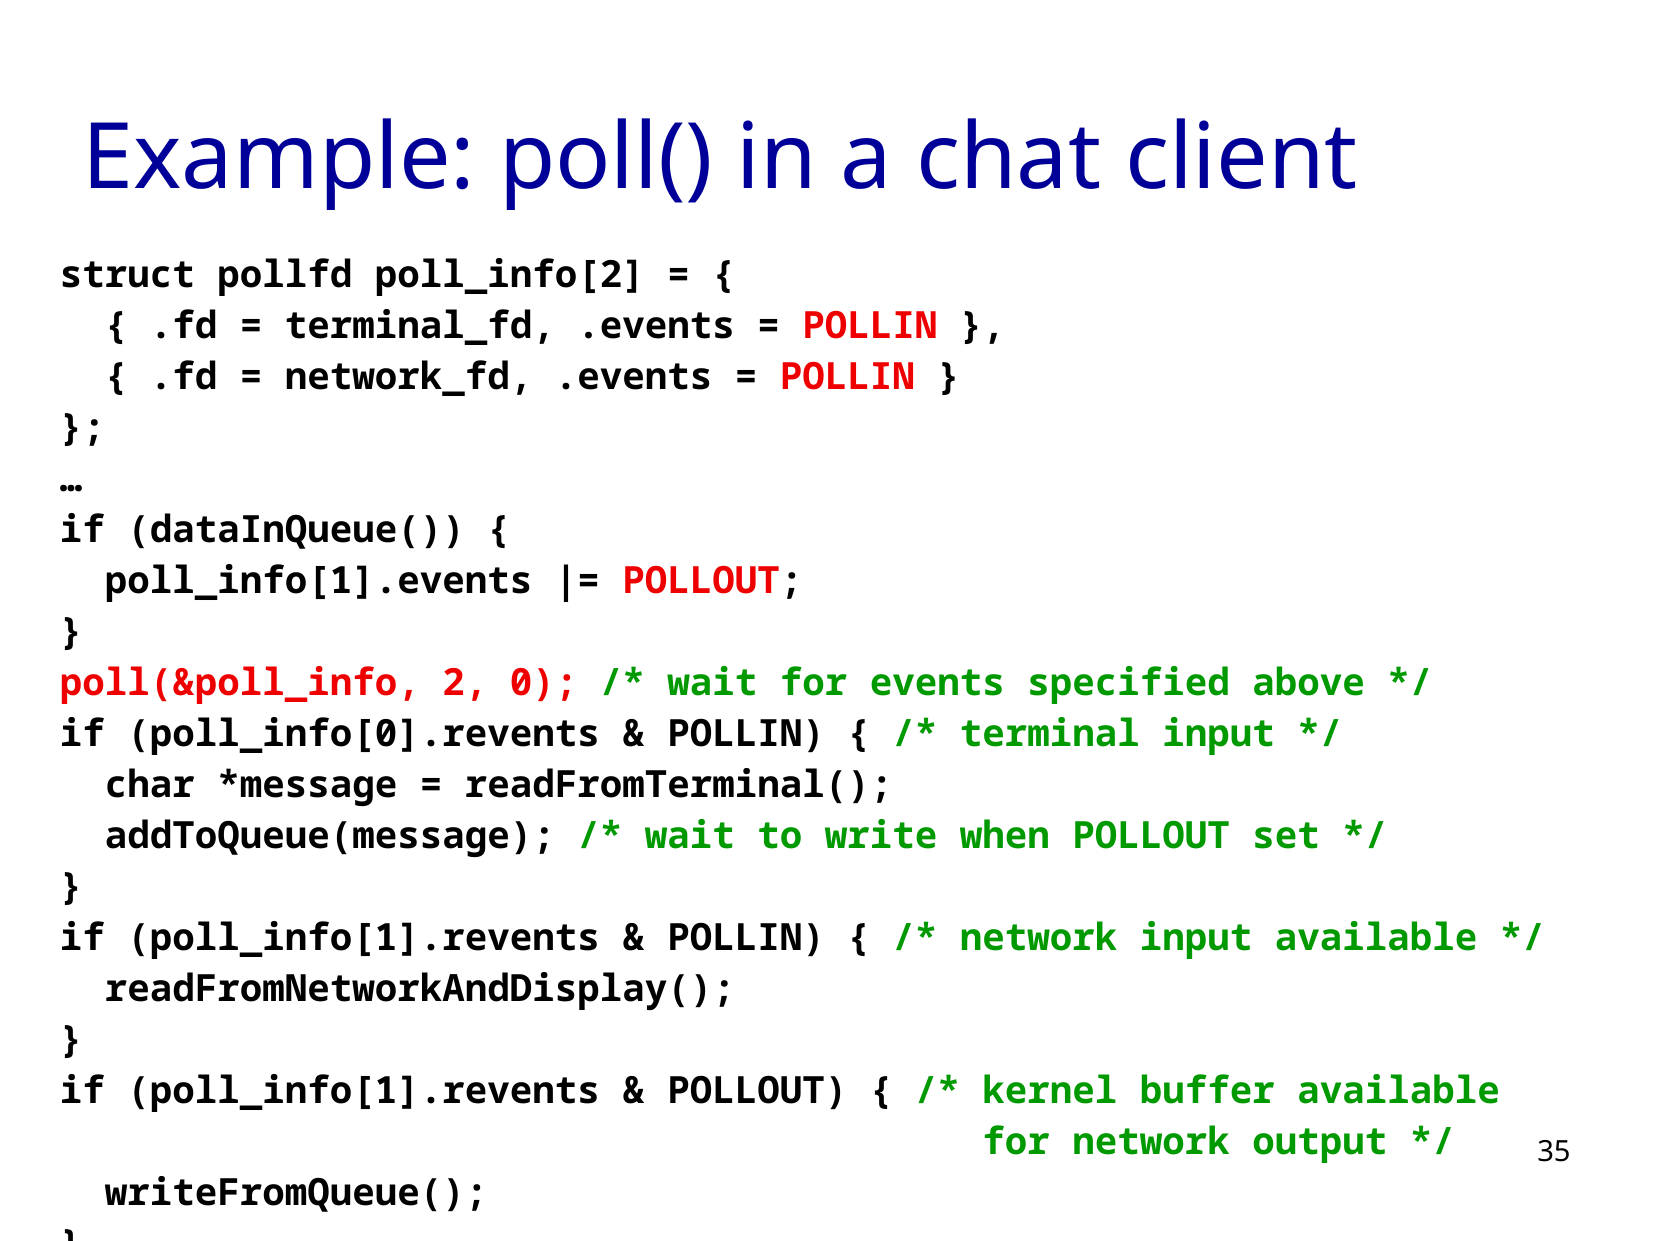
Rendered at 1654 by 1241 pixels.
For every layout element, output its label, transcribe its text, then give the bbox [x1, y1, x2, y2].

title Example: poll() in a chat client [82, 49, 1571, 240]
text_box struct pollfd poll_info[2] = { { .fd = terminal_fd, .events = POLLIN }, { .fd = network_fd, .events = POLLIN } }; … if (dataInQueue()) { poll_info[1].events |= POLLOUT; } poll(&poll_info, 2, 0); /* wait for events specified above */ if (poll_info[0].revents & POLLIN) { /* terminal input */ char *message = readFromTerminal(); addToQueue(message); /* wait to write when POLLOUT set */ } if (poll_info[1].revents & POLLIN) { /* network input available */ readFromNetworkAndDisplay(); } if (poll_info[1].revents & POLLOUT) { /* kernel buffer available for network output */ writeFromQueue(); } [45, 240, 1576, 1241]
